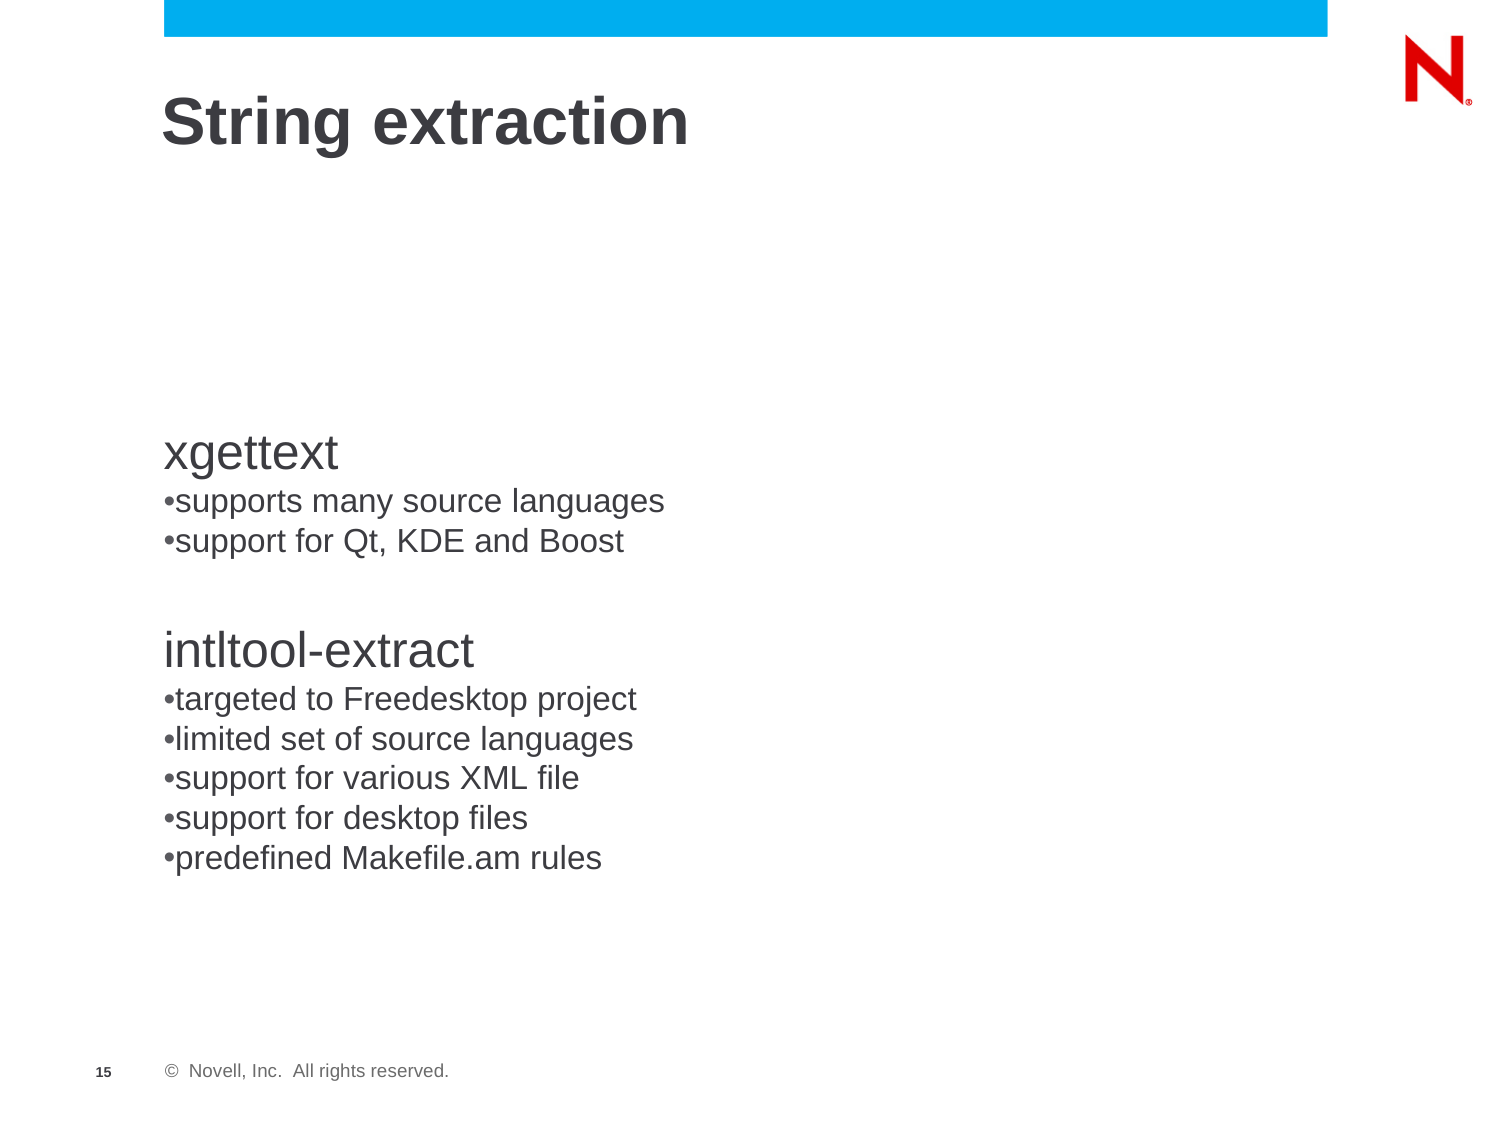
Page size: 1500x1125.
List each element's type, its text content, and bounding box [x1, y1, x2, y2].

subtitle xgettext supports many source languages support for Qt, KDE and Boost intltool-extract targeted to Freedesktop project limited set of source languages support for various XML file support for desktop files predefined Makefile.am rules [163, 254, 1404, 986]
title String extraction [161, 41, 1383, 205]
picture [1403, 32, 1473, 107]
